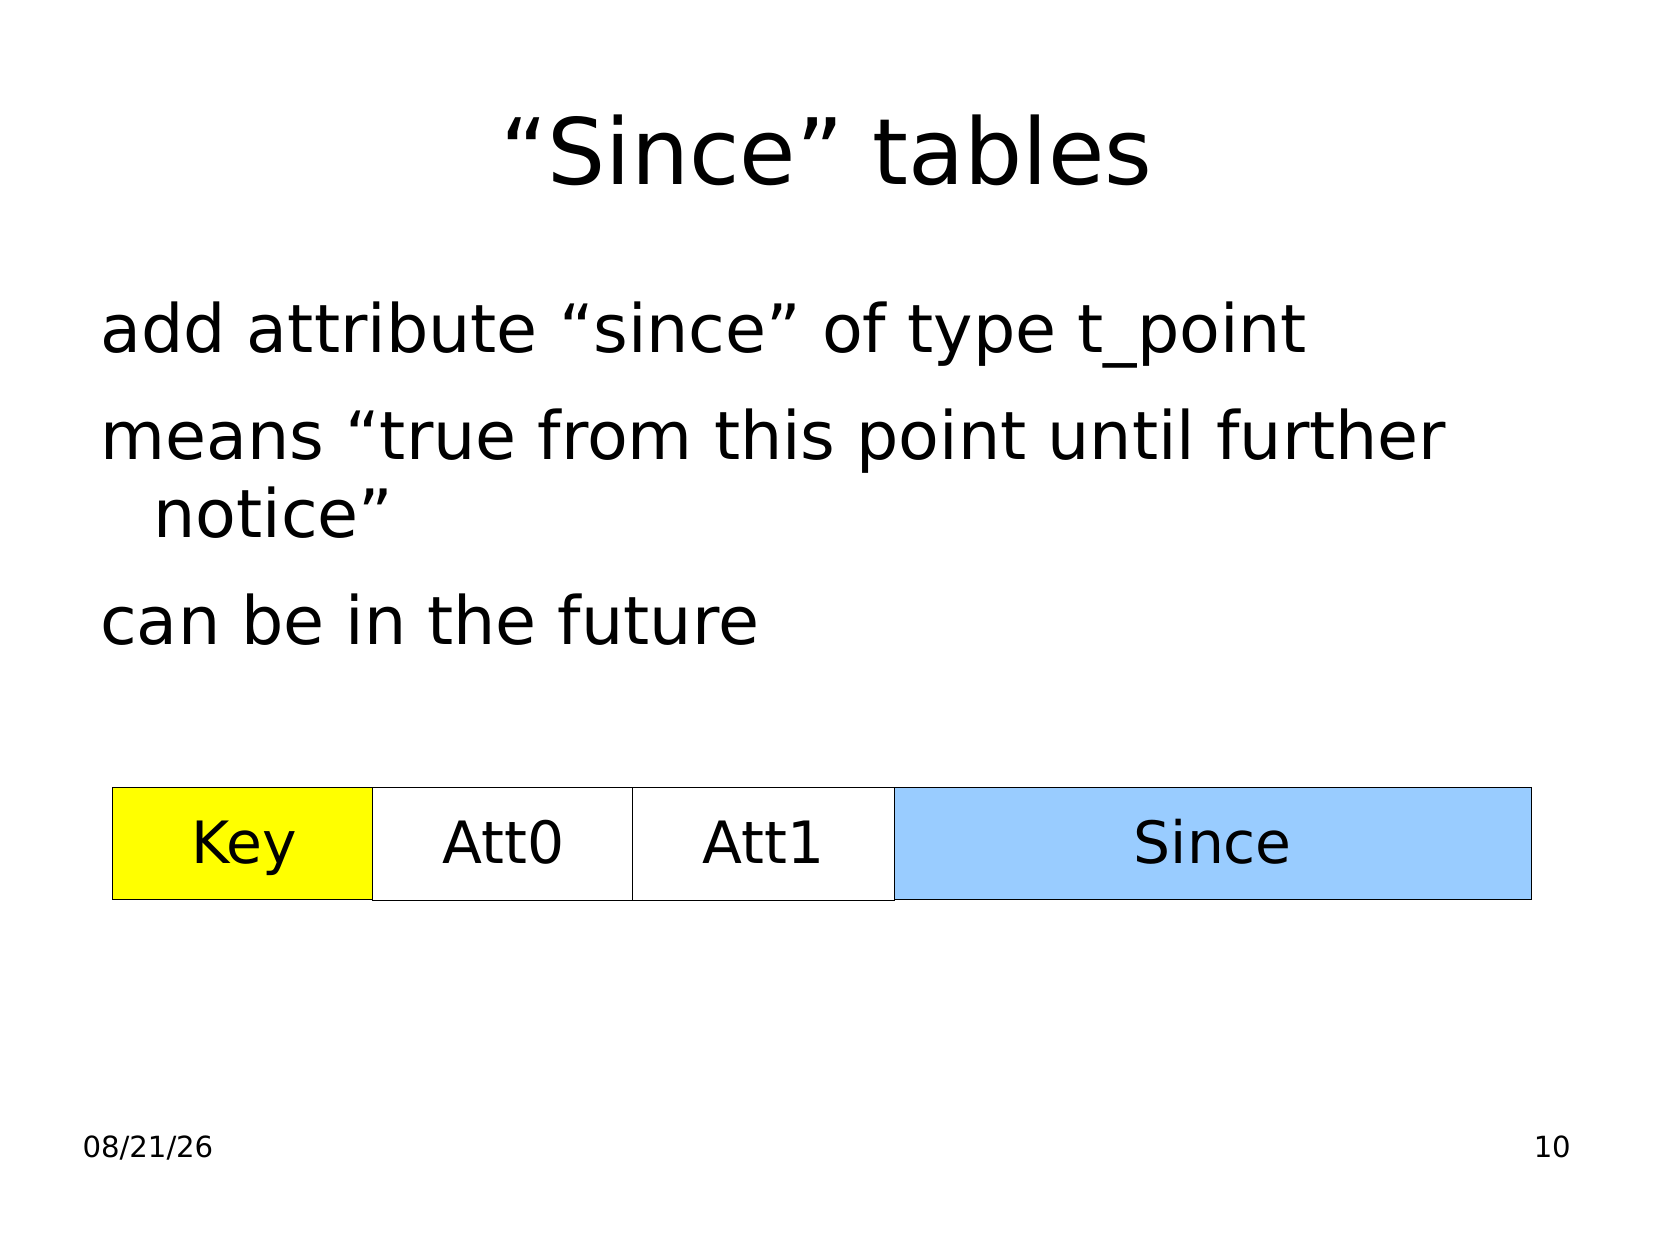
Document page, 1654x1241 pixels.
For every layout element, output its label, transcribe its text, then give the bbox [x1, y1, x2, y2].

list add attribute “since” of type t_point means “true from this point until further notice” can be in the future [82, 290, 1571, 1094]
text_box Key [112, 787, 372, 900]
text_box Att0 [372, 787, 632, 901]
text_box Att1 [632, 787, 895, 901]
title “Since” tables [82, 56, 1571, 250]
text_box Since [895, 787, 1532, 900]
